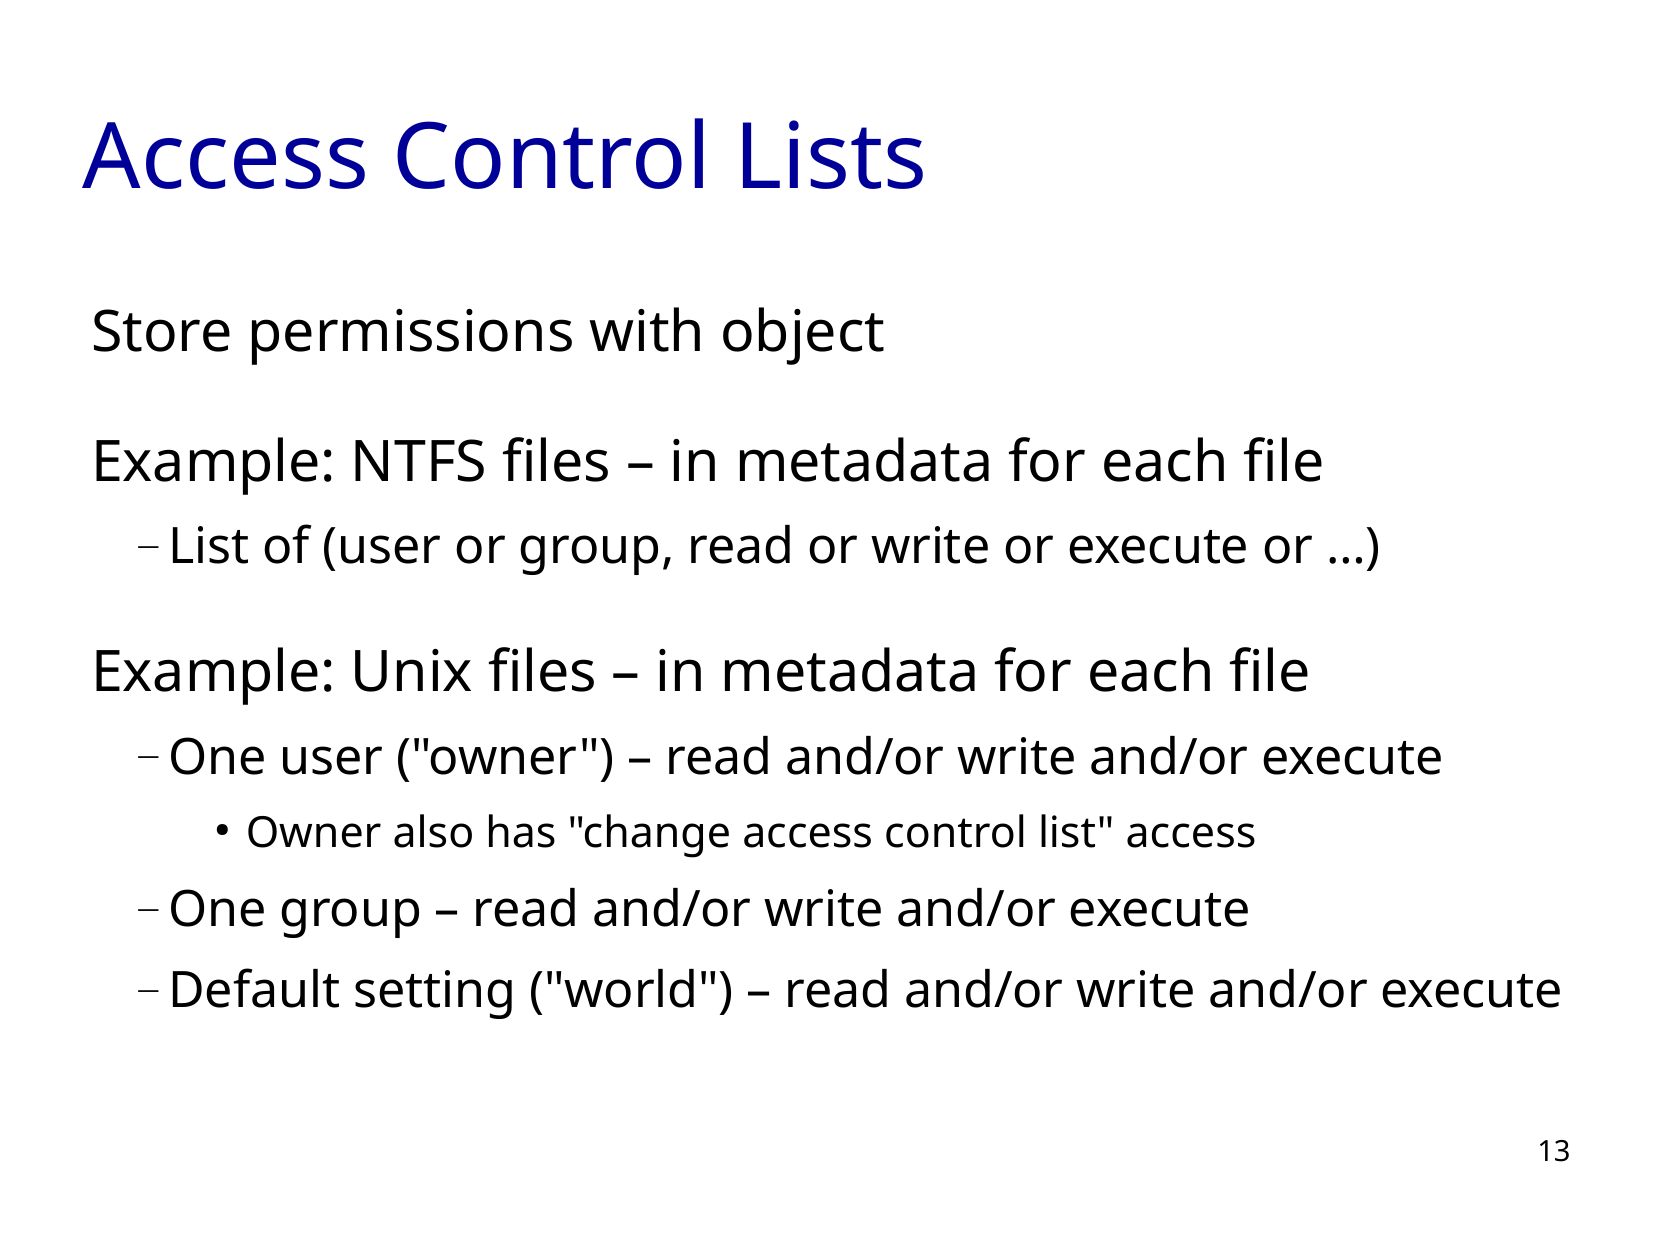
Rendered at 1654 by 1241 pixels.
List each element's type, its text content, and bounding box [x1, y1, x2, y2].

title Access Control Lists [82, 49, 1571, 257]
list Store permissions with object Example: NTFS files – in metadata for each file List of (user or group, read or write or execute or …) Example: Unix files – in metadata for each file One user ("owner") – read and/or write and/or execute Owner also has "change access control list" access One group – read and/or write and/or execute Default setting ("world") – read and/or write and/or execute [60, 290, 1571, 1096]
